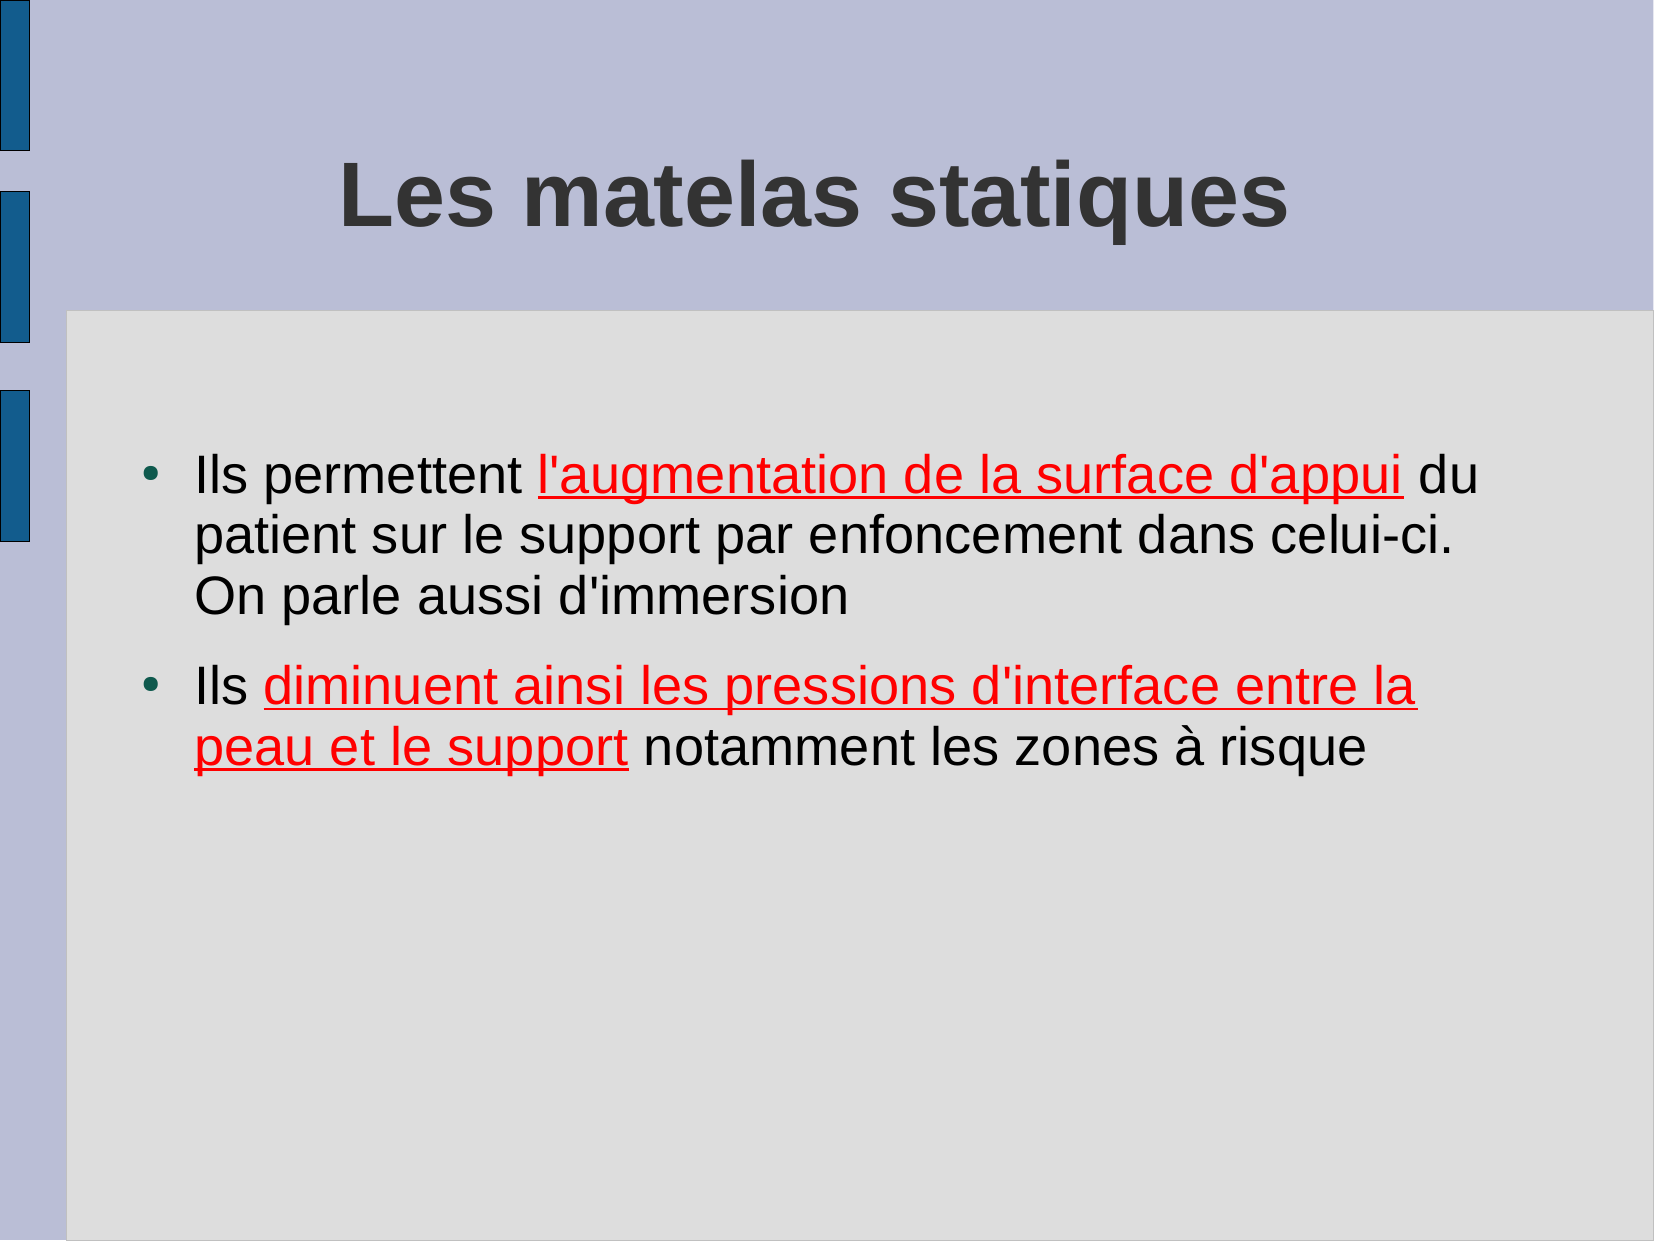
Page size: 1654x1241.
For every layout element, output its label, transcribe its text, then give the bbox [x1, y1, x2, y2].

title Les matelas statiques [121, 91, 1534, 299]
list Ils permettent l'augmentation de la surface d'appui du patient sur le support par enfoncement dans celui-ci. On parle aussi d'immersion Ils diminuent ainsi les pressions d'interface entre la peau et le support notamment les zones à risque [123, 354, 1536, 1136]
